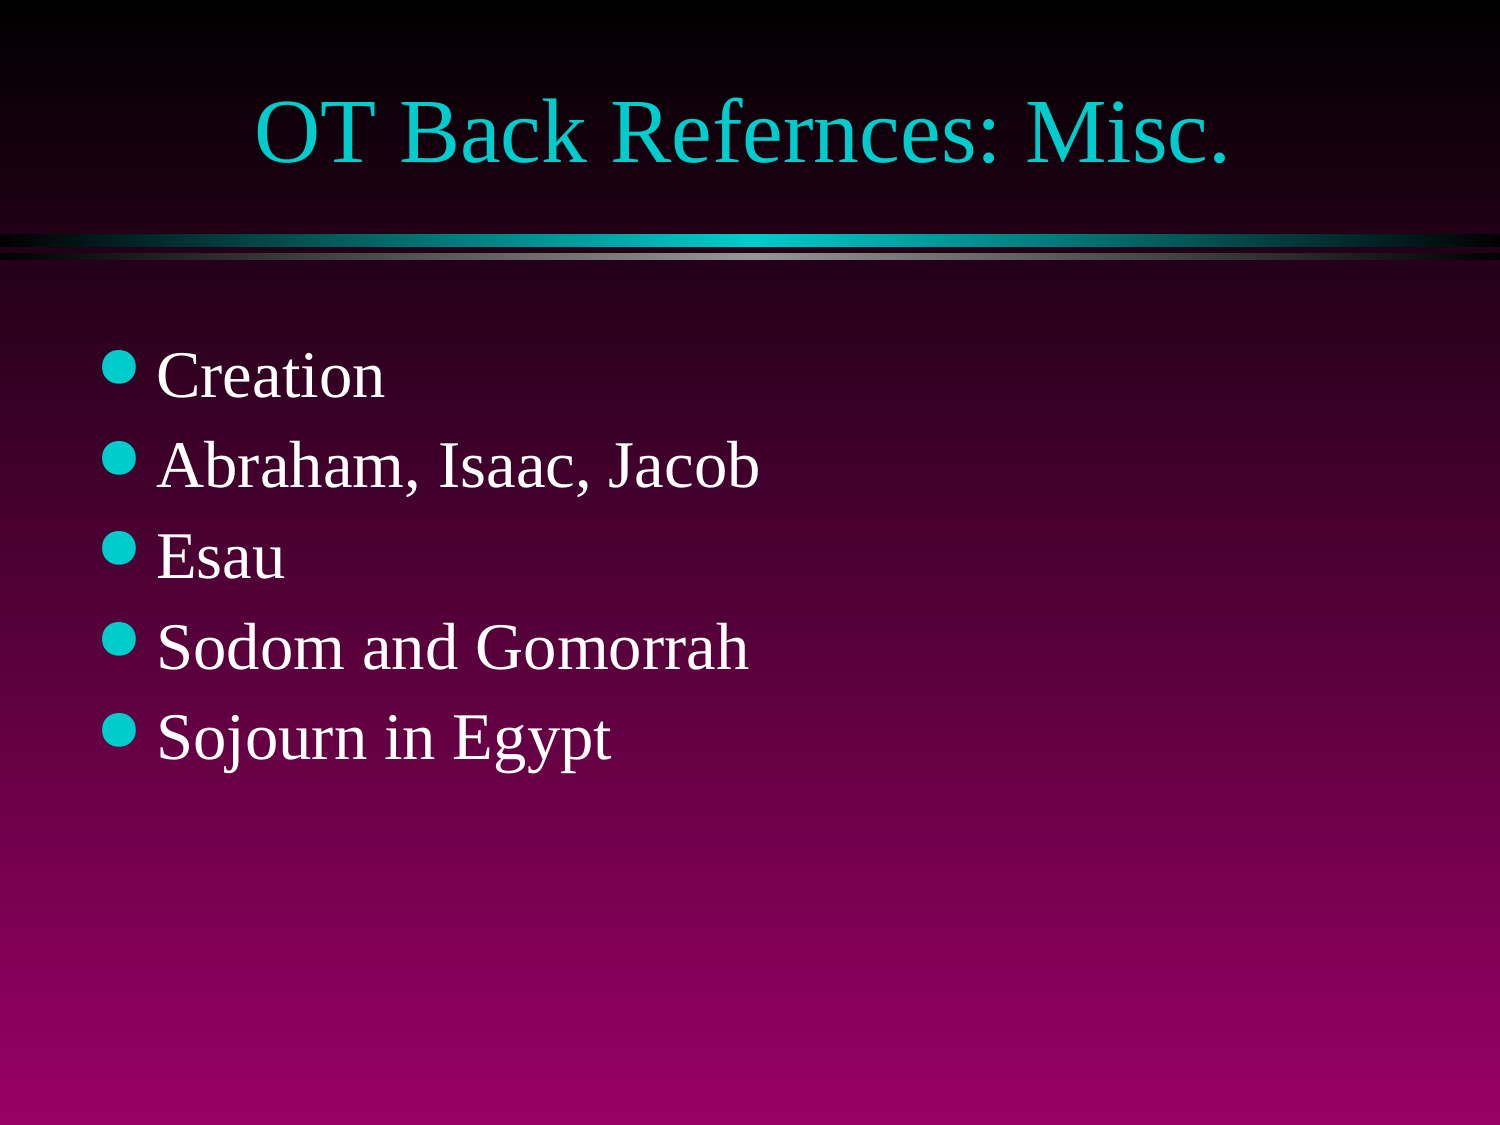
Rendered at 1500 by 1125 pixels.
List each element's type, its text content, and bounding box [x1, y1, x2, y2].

title OT Back Refernces: Misc. [99, 37, 1388, 225]
list Creation Abraham, Isaac, Jacob Esau Sodom and Gomorrah Sojourn in Egypt [99, 337, 1388, 832]
